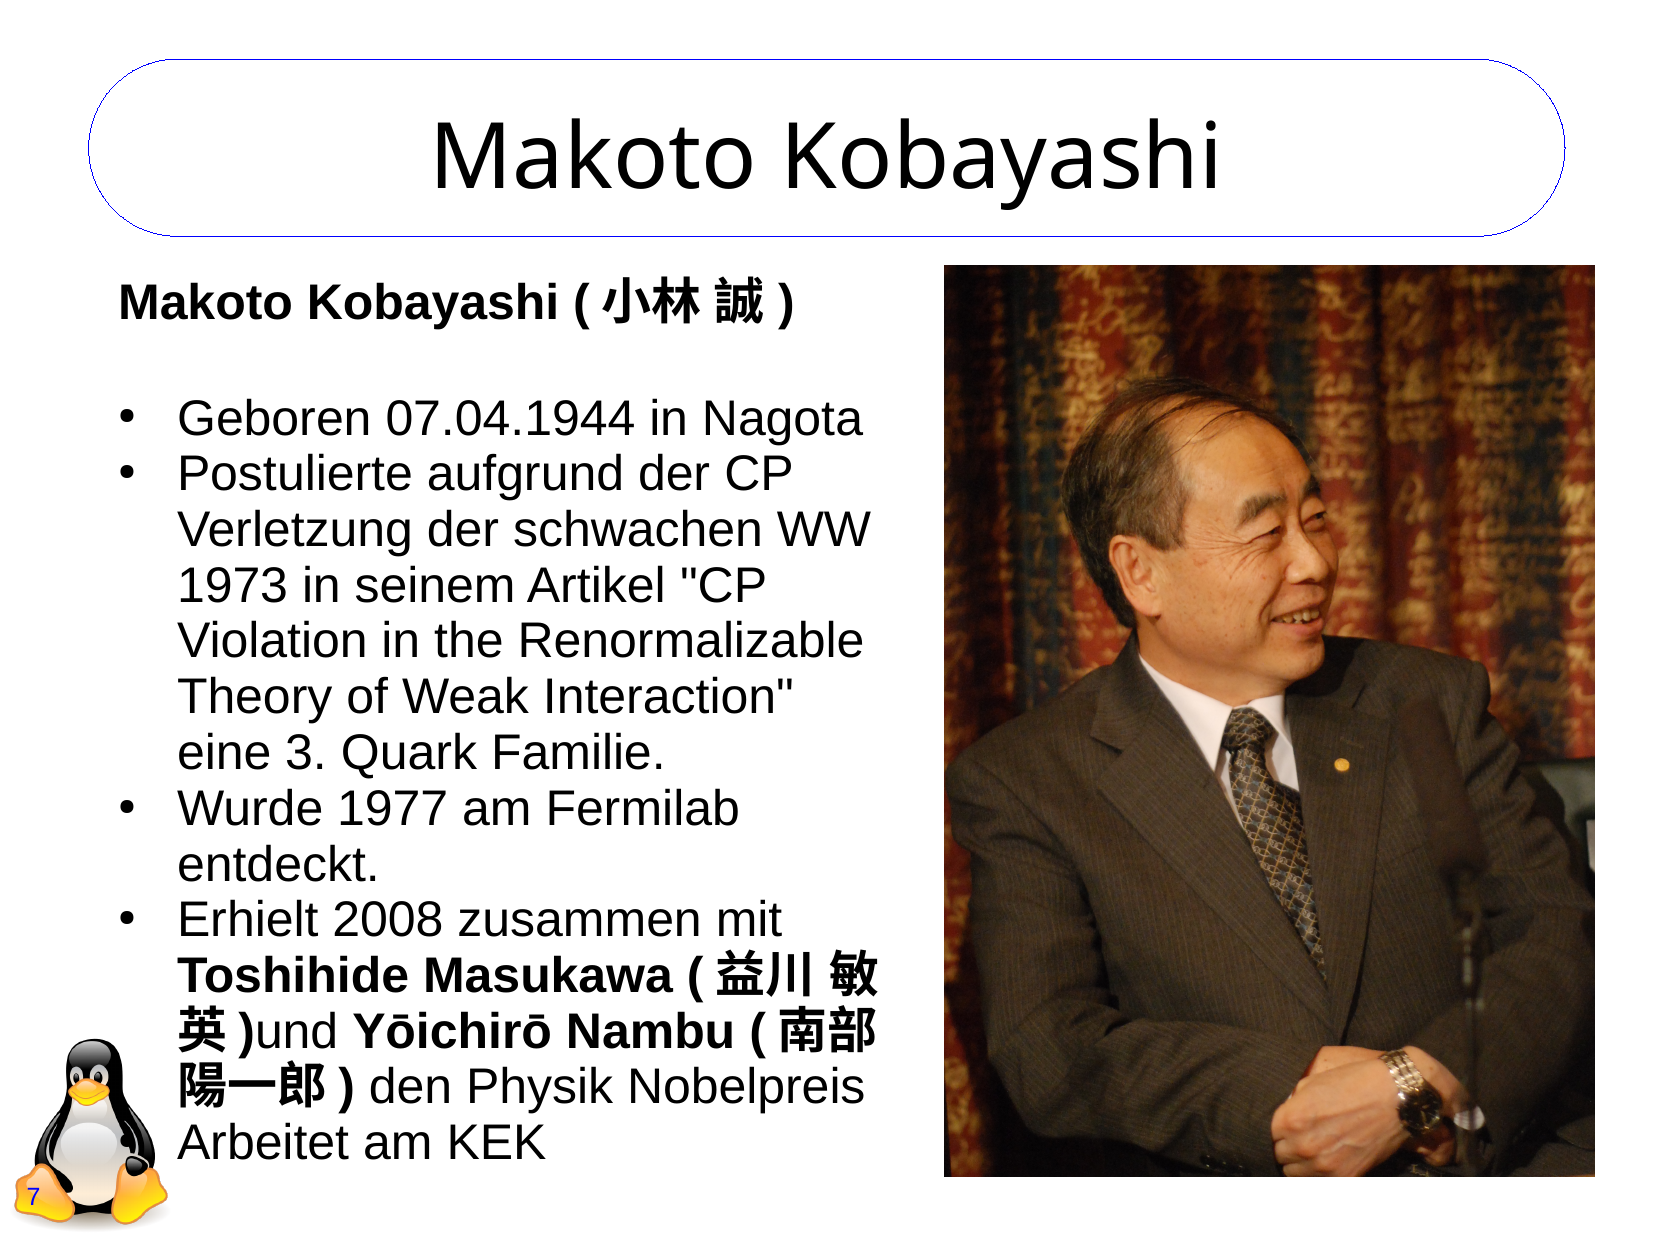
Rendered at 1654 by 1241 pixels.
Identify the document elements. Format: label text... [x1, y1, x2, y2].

picture [944, 265, 1595, 1177]
picture [2, 1030, 178, 1241]
title Makoto Kobayashi [82, 56, 1571, 250]
text_box Makoto Kobayashi (小林 誠) Geboren 07.04.1944 in Nagota Postulierte aufgrund der CP Verletzung der schwachen WW 1973 in seinem Artikel "CP Violation in the Renormalizable Theory of Weak Interaction" eine 3. Quark Familie. Wurde 1977 am Fermilab entdeckt. Erhielt 2008 zusammen mit Toshihide Masukawa (益川 敏英)und Yōichirō Nambu (南部 陽一郎) den Physik Nobelpreis Arbeitet am KEK [118, 265, 892, 1161]
